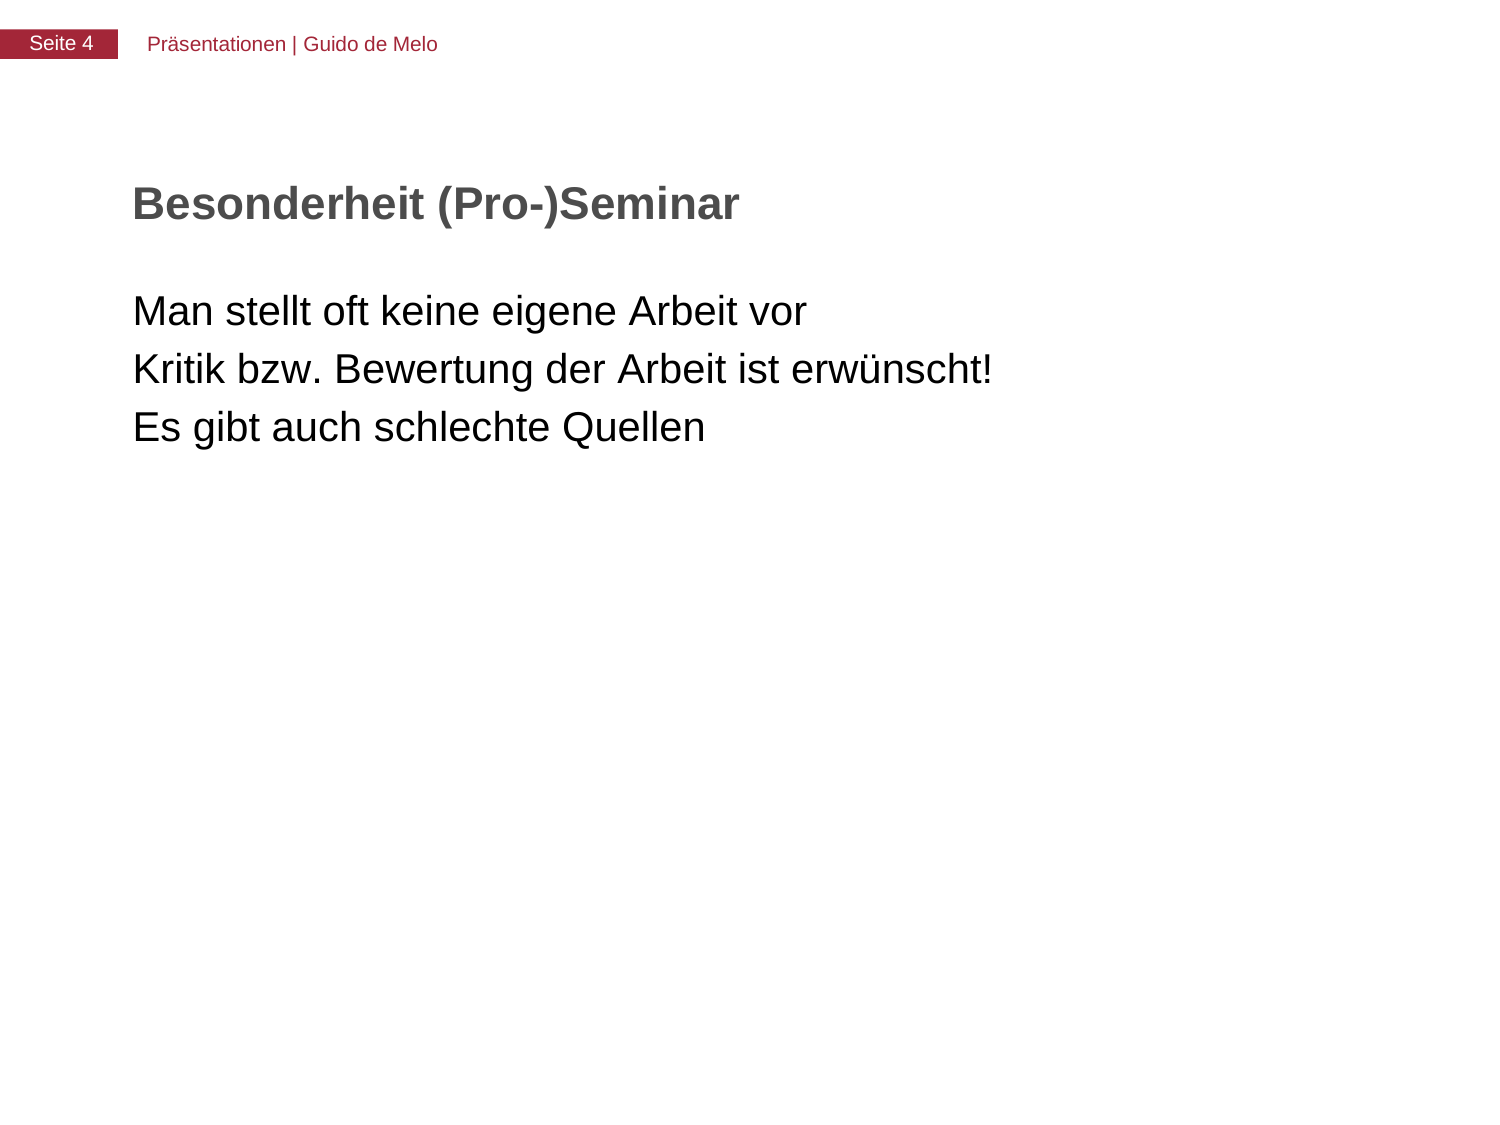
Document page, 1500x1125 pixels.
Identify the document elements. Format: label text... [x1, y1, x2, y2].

title Besonderheit (Pro-)Seminar [132, 149, 1413, 258]
list Man stellt oft keine eigene Arbeit vor Kritik bzw. Bewertung der Arbeit ist erwünscht! Es gibt auch schlechte Quellen [132, 287, 1371, 888]
